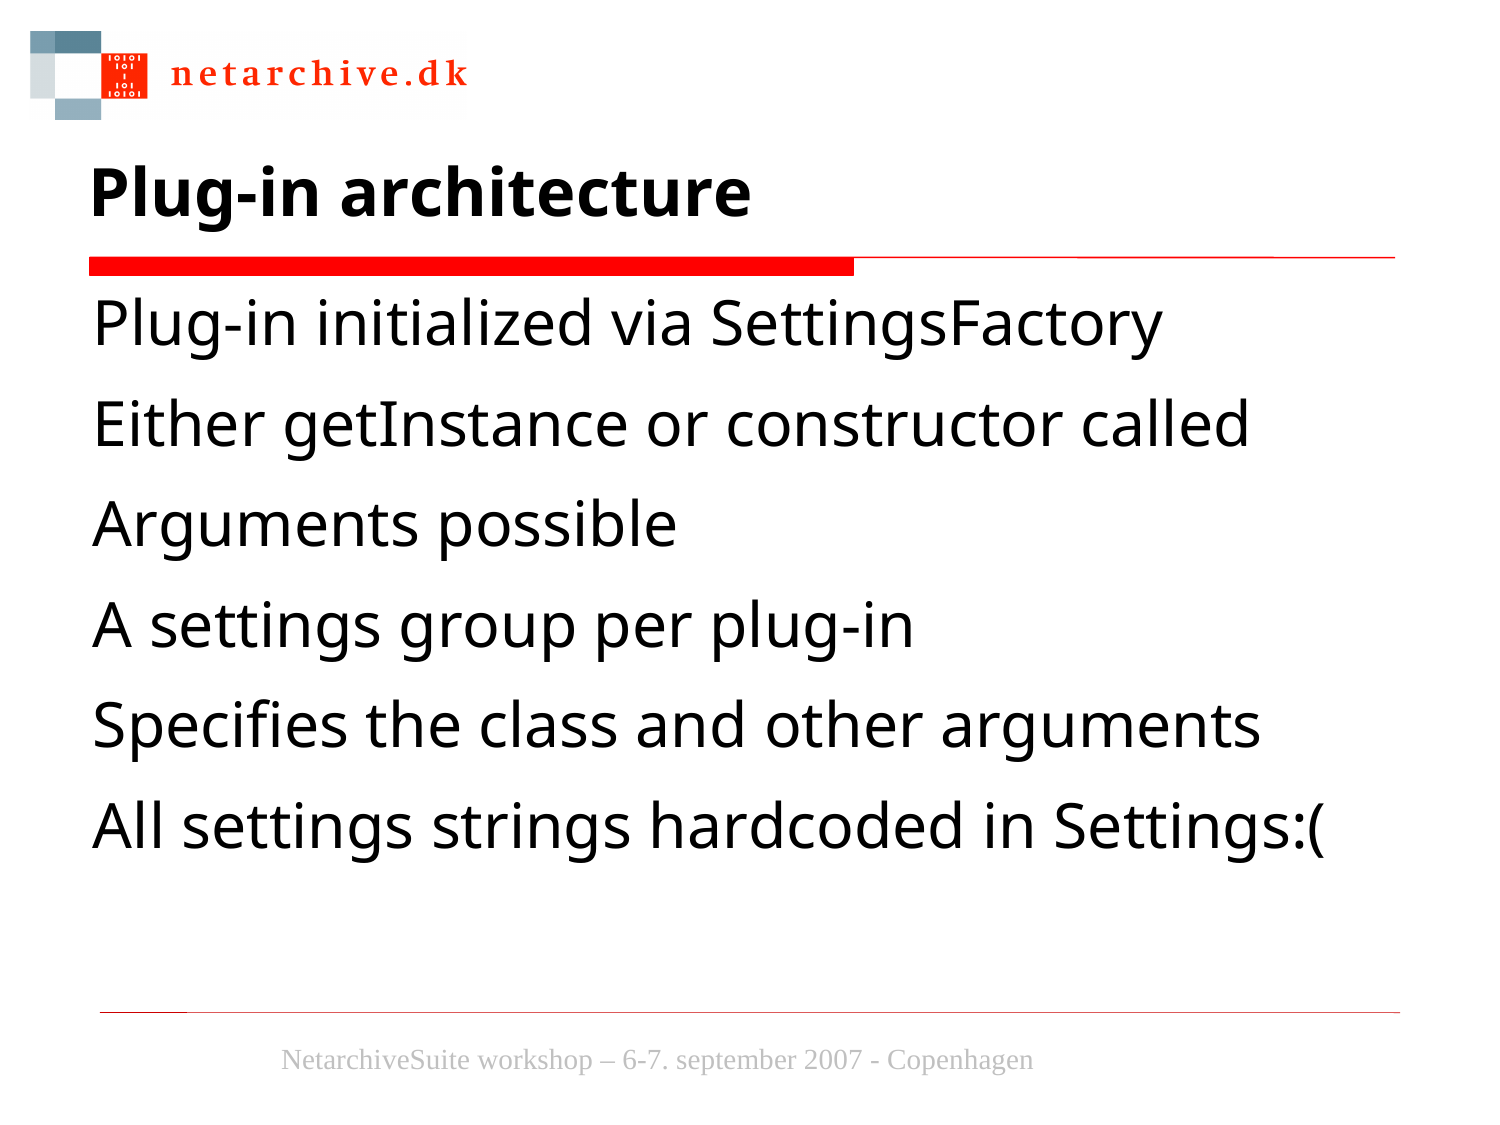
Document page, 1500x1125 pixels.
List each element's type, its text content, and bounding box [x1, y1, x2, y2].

picture [29, 31, 467, 120]
title Plug-in architecture [88, 137, 1401, 244]
list Plug-in initialized via SettingsFactory Either getInstance or constructor called Arguments possible A settings group per plug-in Specifies the class and other arguments All settings strings hardcoded in Settings:( [92, 278, 1406, 988]
